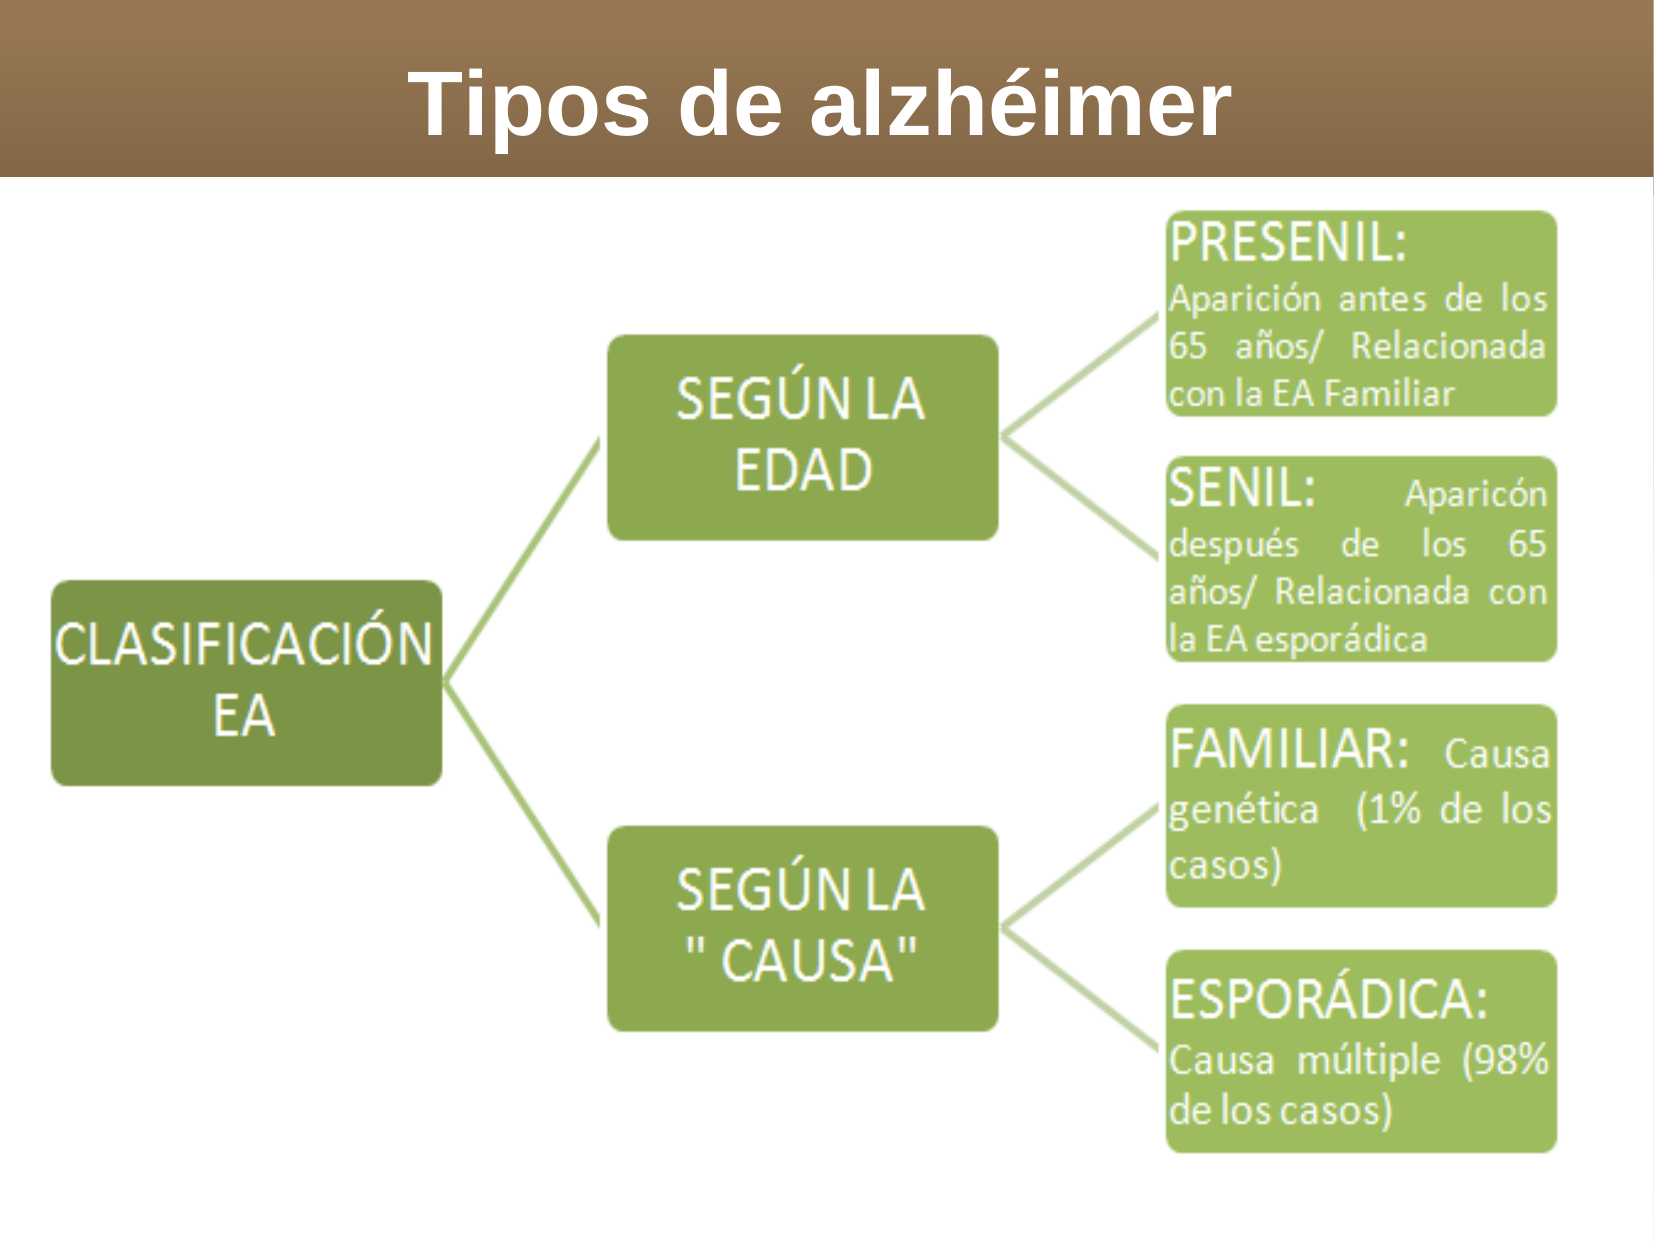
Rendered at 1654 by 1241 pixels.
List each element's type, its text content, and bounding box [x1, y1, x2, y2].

title Tipos de alzhéimer [76, 0, 1565, 177]
picture [0, 0, 1654, 1241]
